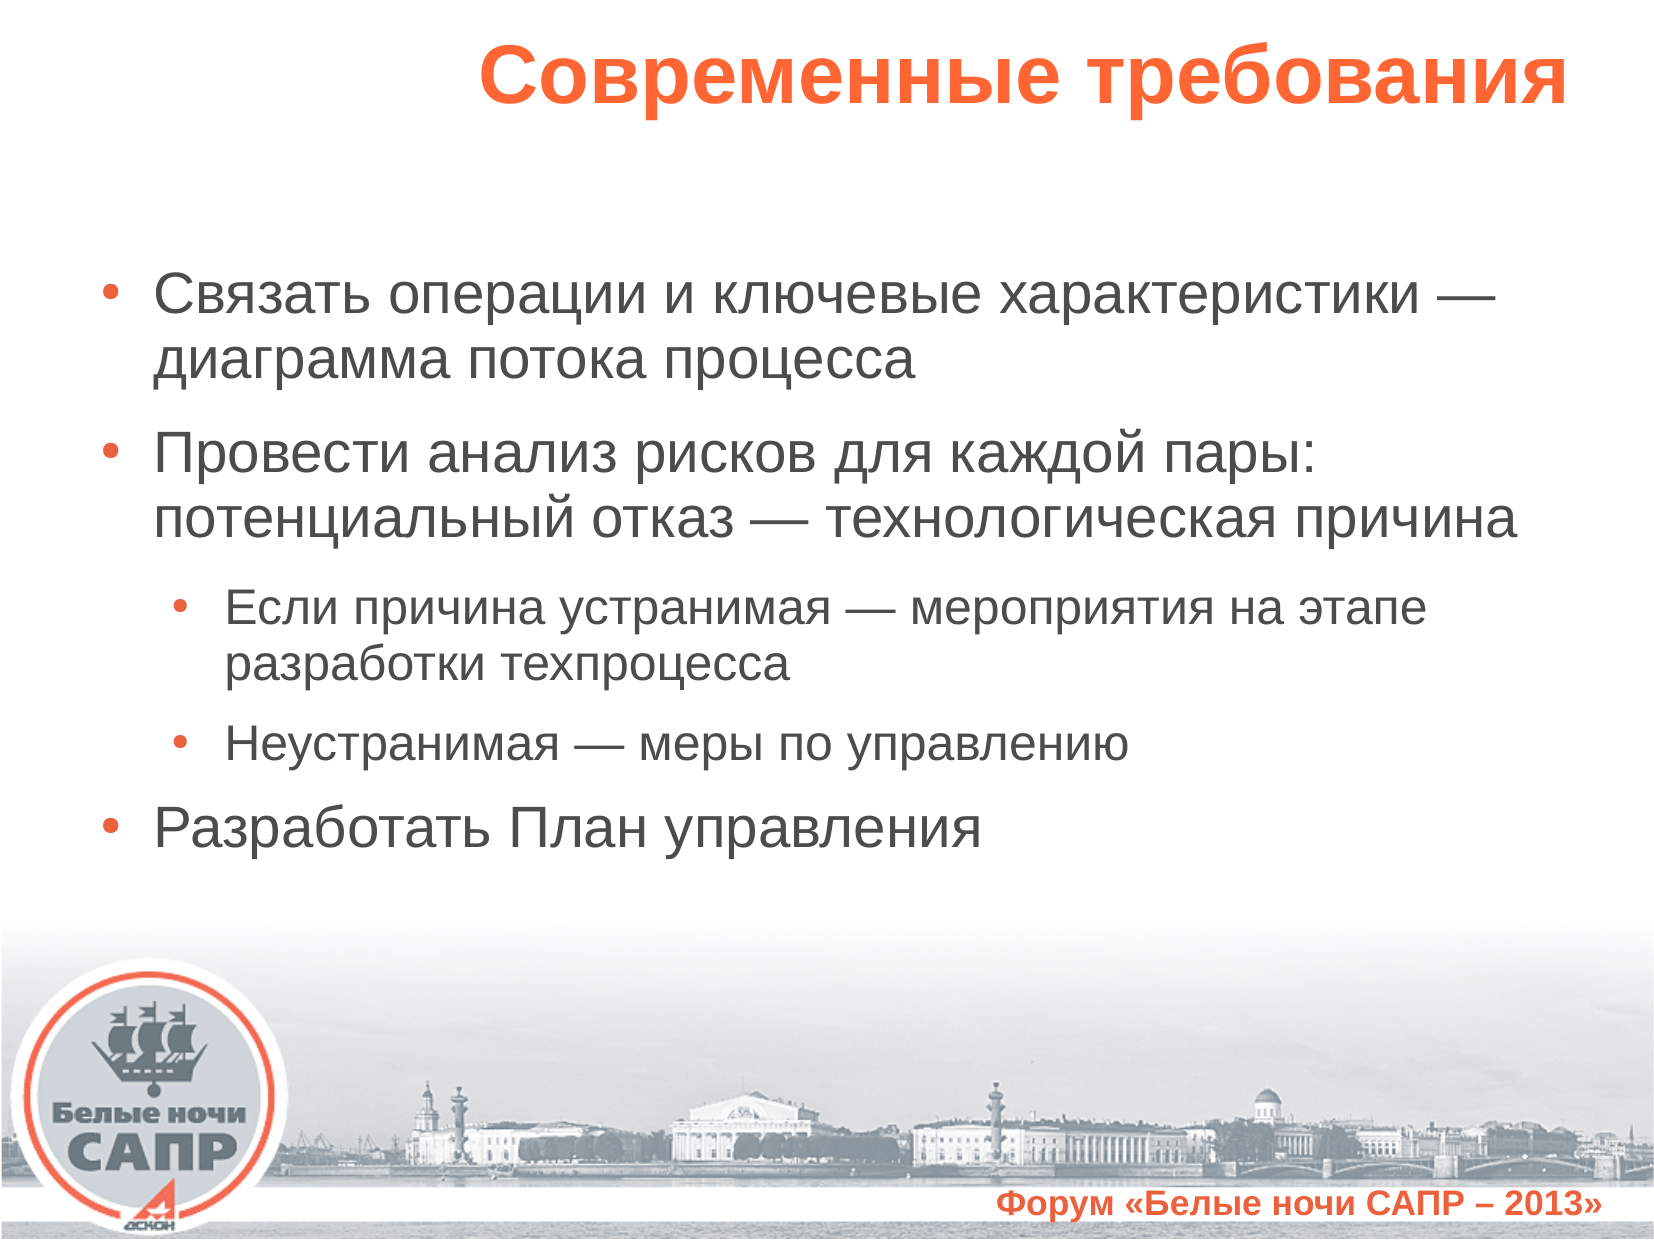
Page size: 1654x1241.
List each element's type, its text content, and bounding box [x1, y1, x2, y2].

title Современные требования [82, 25, 1571, 125]
list Связать операции и ключевые характеристики — диаграмма потока процесса Провести анализ рисков для каждой пары: потенциальный отказ — технологическая причина Если причина устранимая — мероприятия на этапе разработки техпроцесса Неустранимая — меры по управлению Разработать План управления [82, 260, 1571, 1080]
picture [1, 0, 1654, 1239]
